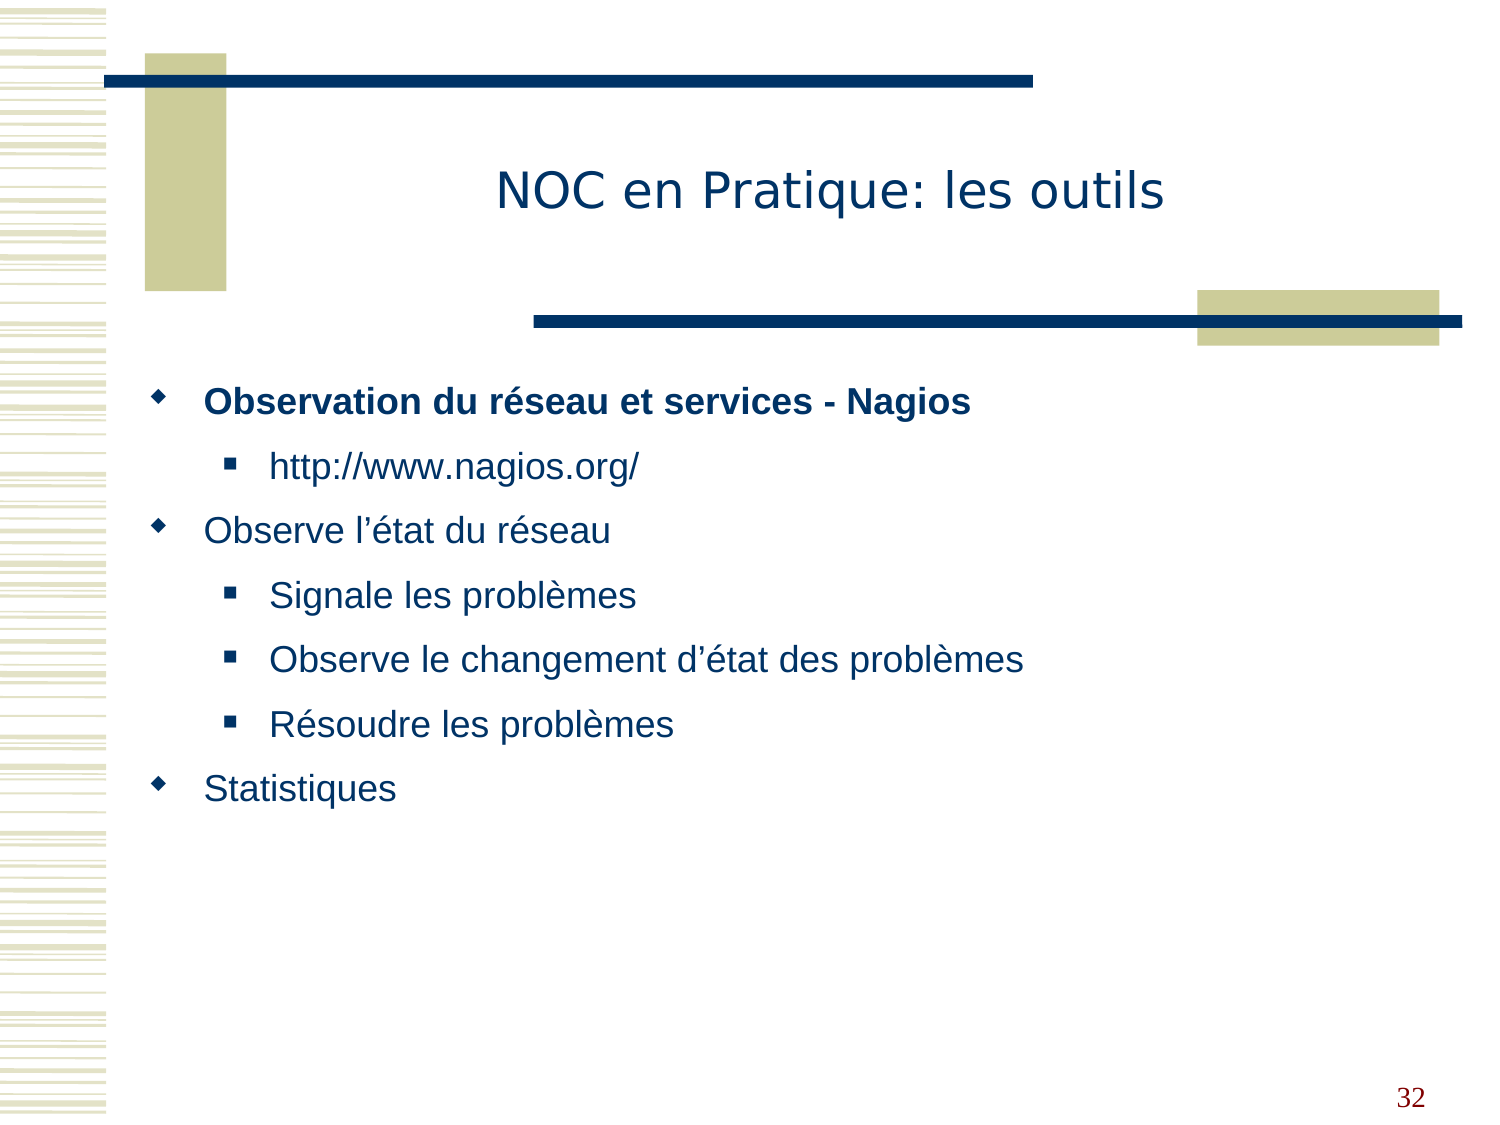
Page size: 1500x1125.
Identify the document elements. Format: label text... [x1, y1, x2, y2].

list Observation du réseau et services - Nagios http://www.nagios.org/ Observe l’état du réseau Signale les problèmes Observe le changement d’état des problèmes Résoudre les problèmes Statistiques [132, 363, 1439, 1001]
title NOC en Pratique: les outils [225, 99, 1437, 289]
